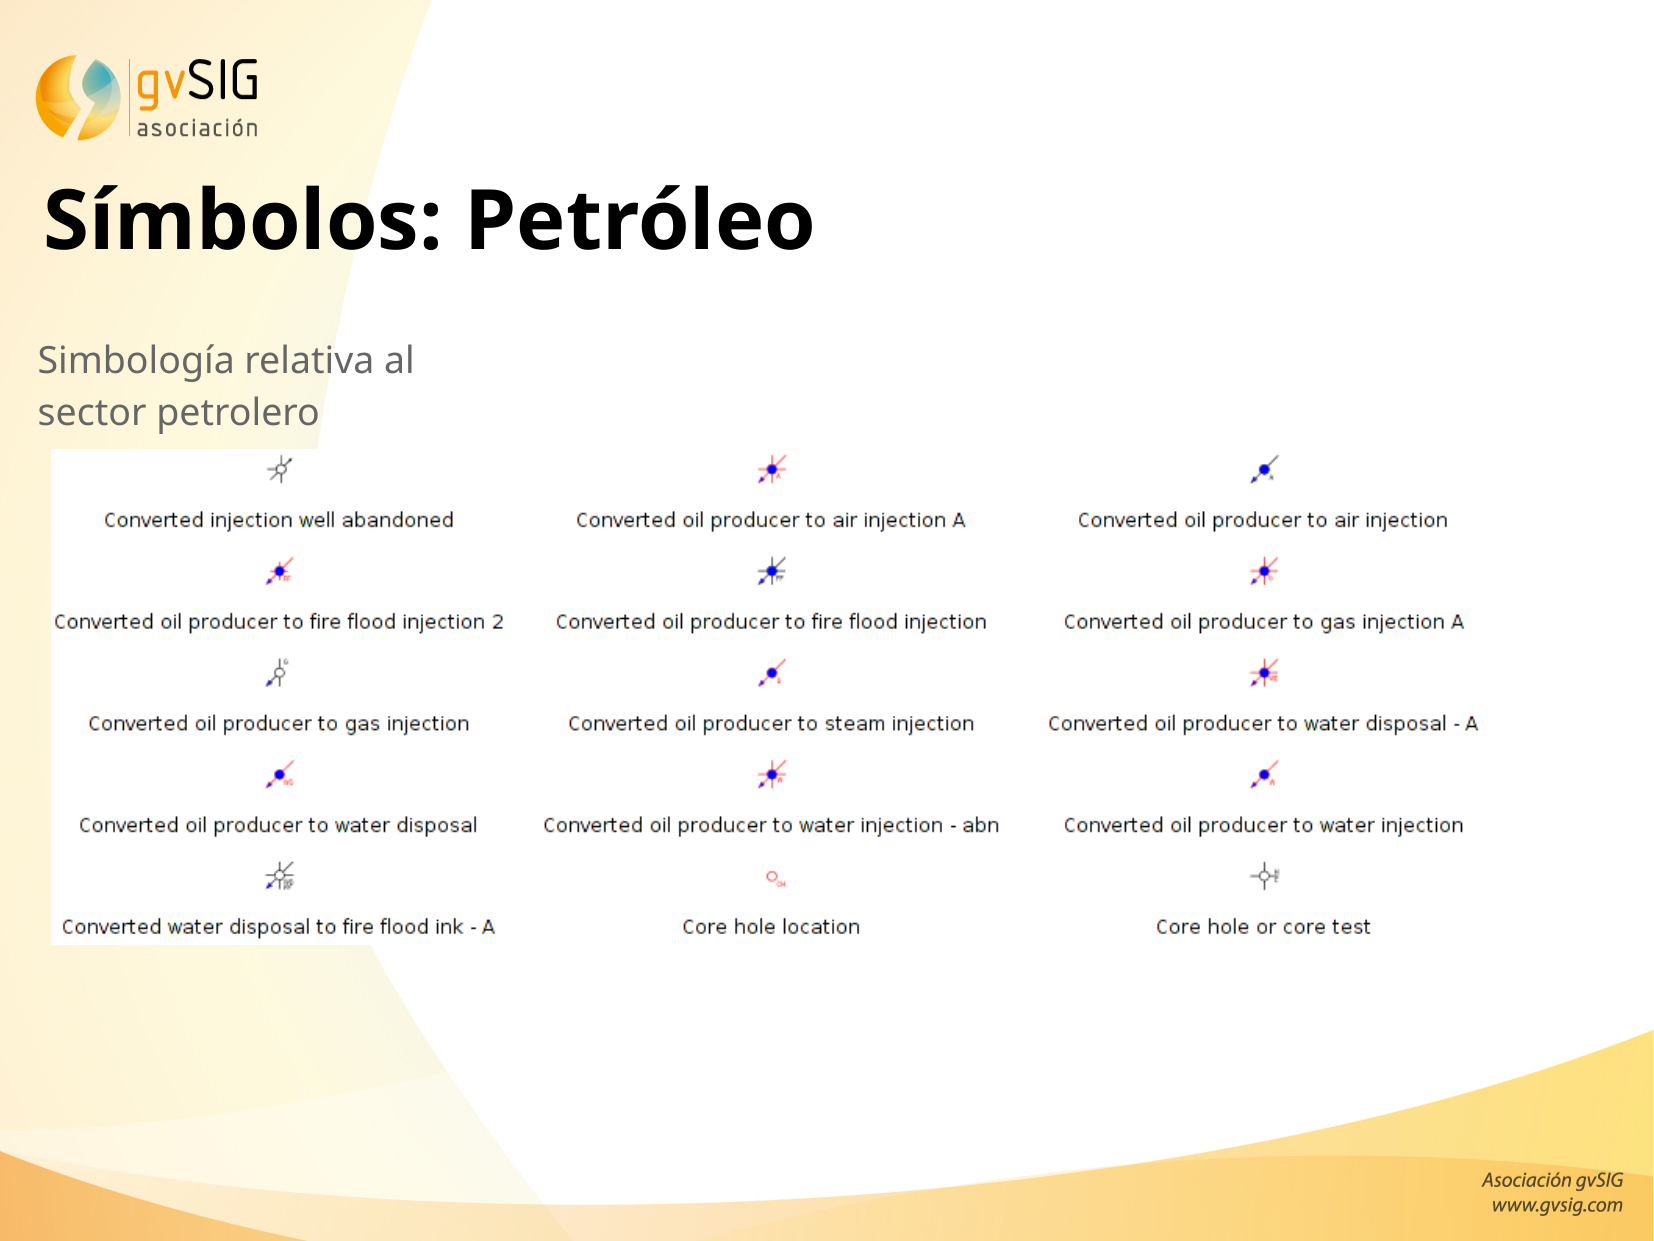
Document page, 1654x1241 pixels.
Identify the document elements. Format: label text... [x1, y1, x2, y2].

title Símbolos: Petróleo [43, 170, 1531, 265]
picture [0, 0, 1654, 1241]
text_box Simbología relativa al sector petrolero [22, 326, 473, 532]
